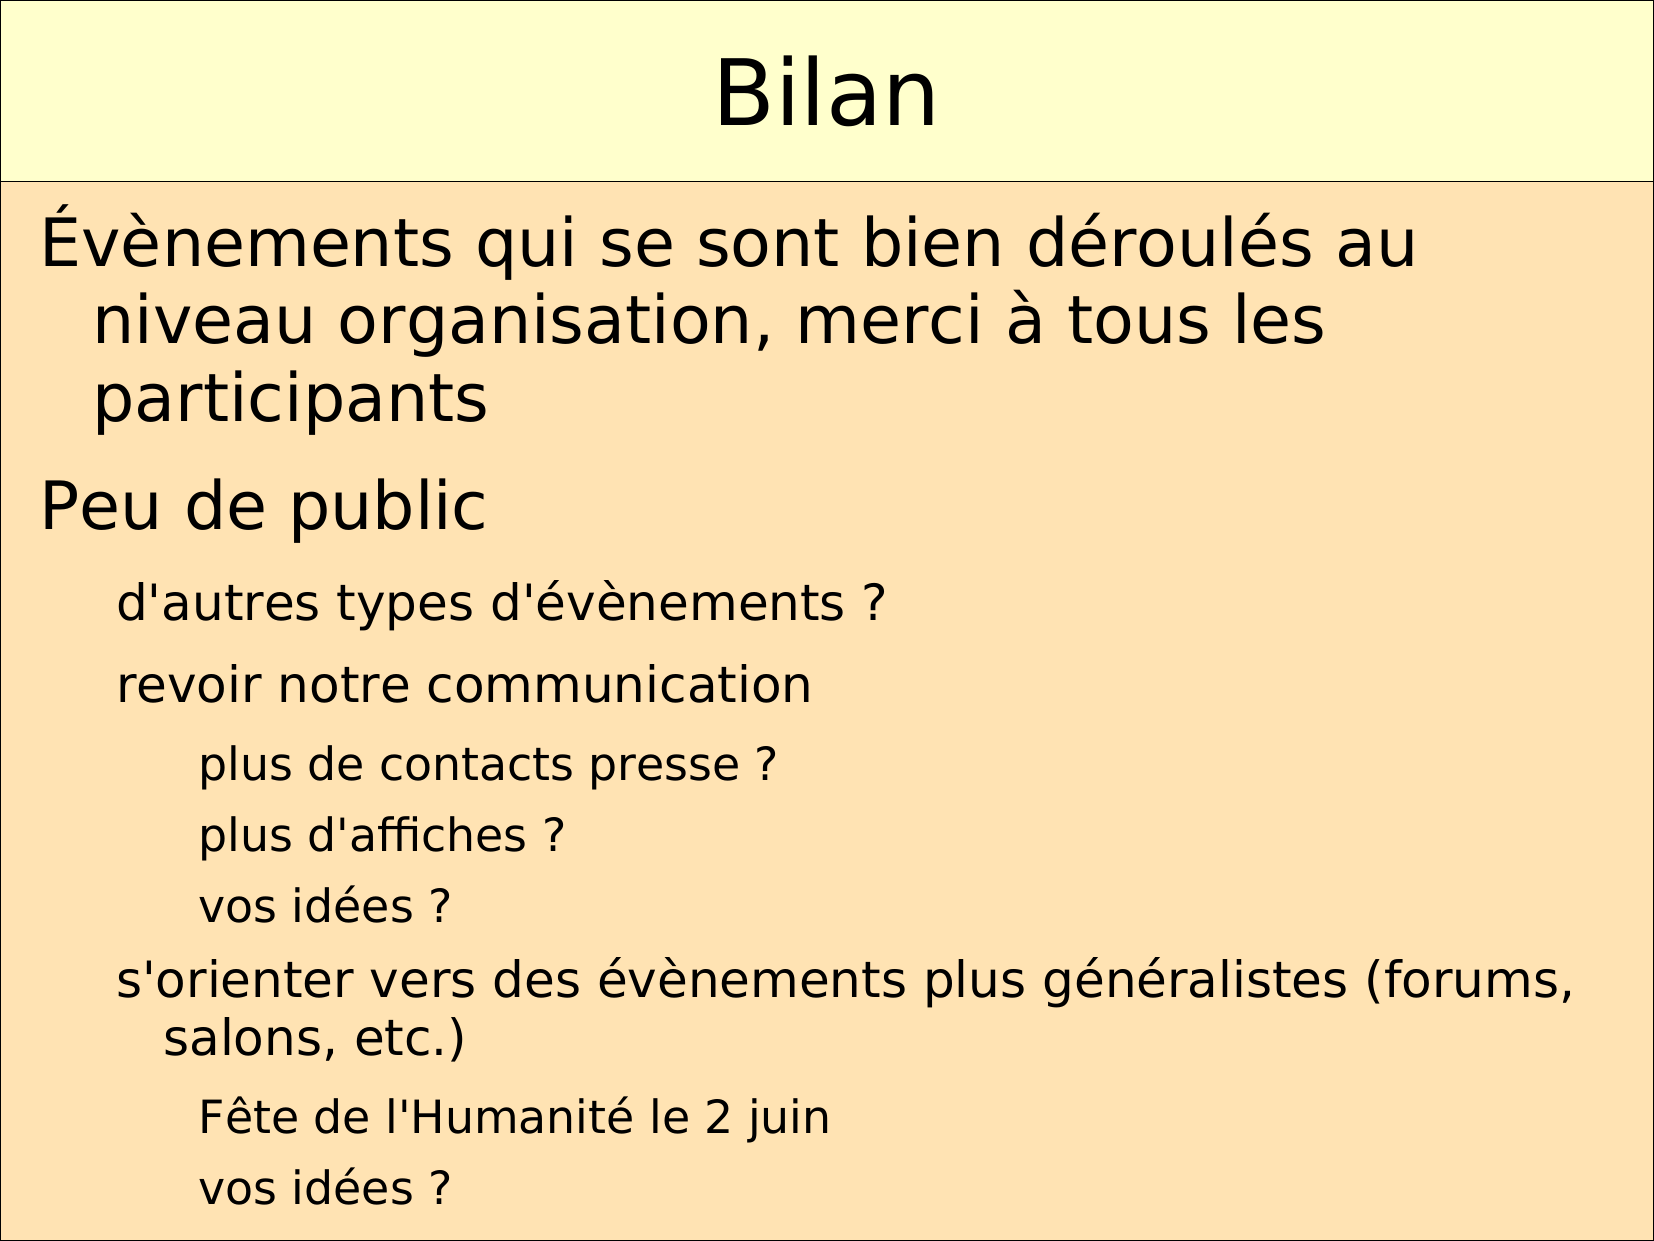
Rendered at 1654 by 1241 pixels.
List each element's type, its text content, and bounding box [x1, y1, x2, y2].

title Bilan [0, 33, 1654, 154]
list Évènements qui se sont bien déroulés au niveau organisation, merci à tous les participants Peu de public d'autres types d'évènements ? revoir notre communication plus de contacts presse ? plus d'affiches ? vos idées ? s'orienter vers des évènements plus généralistes (forums, salons, etc.) Fête de l'Humanité le 2 juin vos idées ? [21, 204, 1621, 1216]
